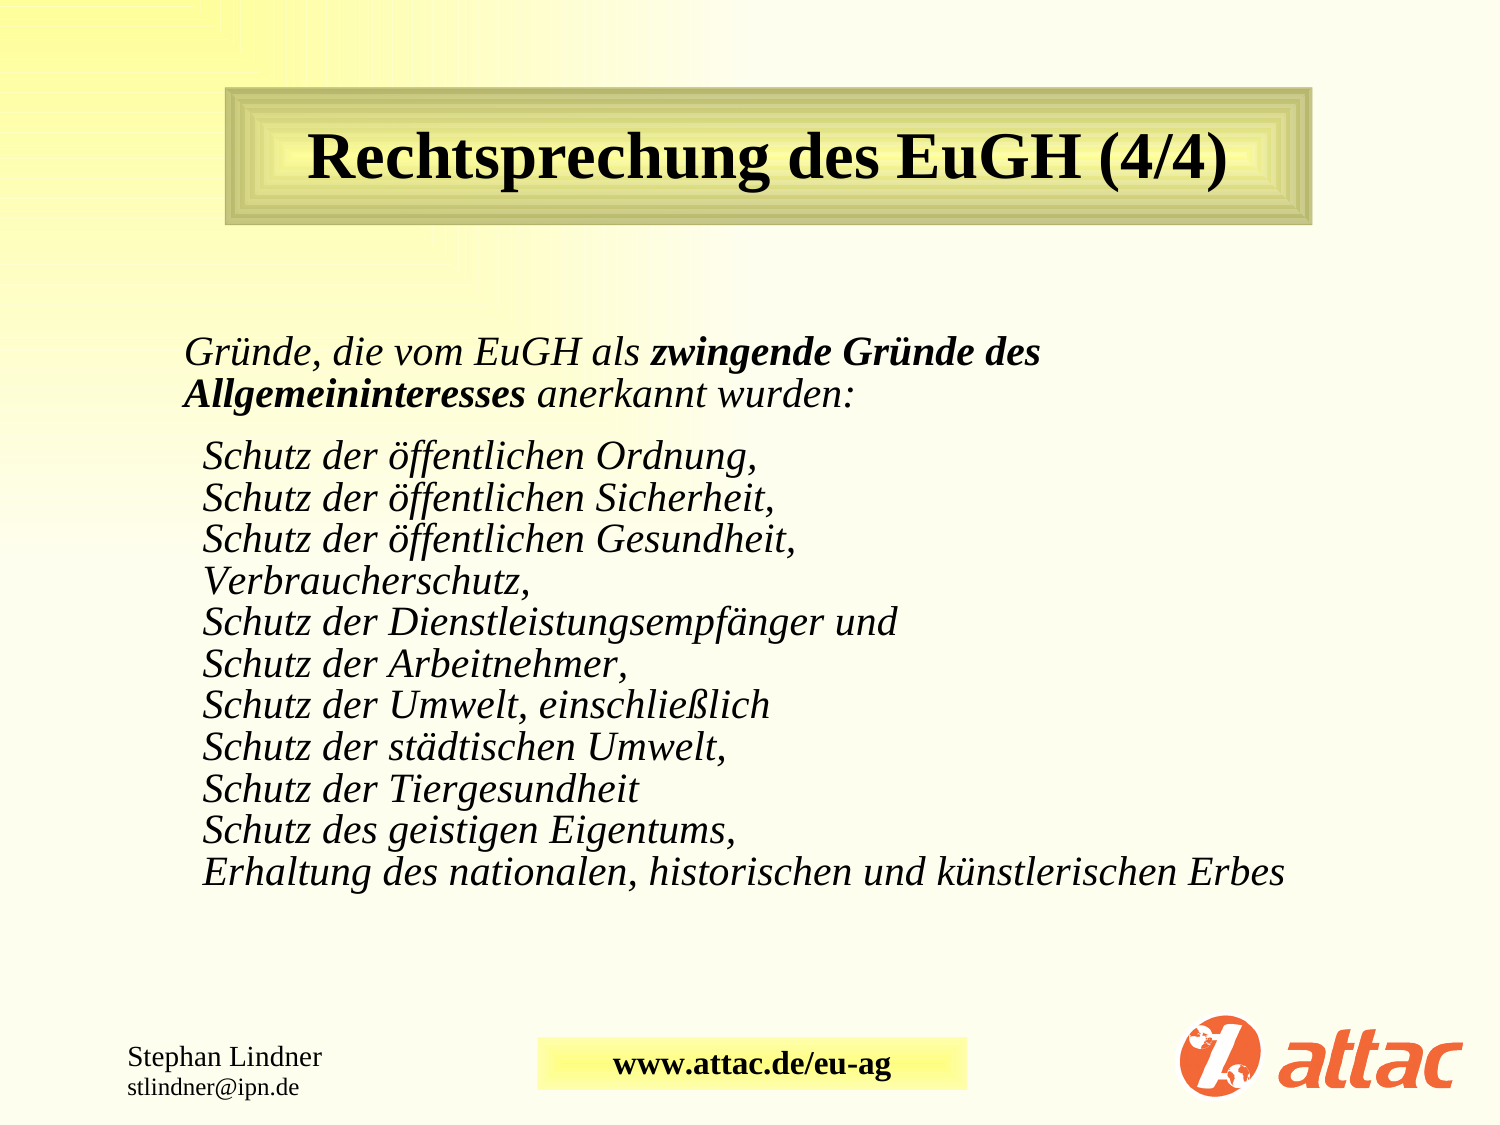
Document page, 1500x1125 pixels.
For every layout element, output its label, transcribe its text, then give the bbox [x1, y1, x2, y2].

text_box www.attac.de/eu-ag [537, 1037, 968, 1090]
list Gründe, die vom EuGH als zwingende Gründe des Allgemeininteresses anerkannt wurden: Schutz der öffentlichen Ordnung, Schutz der öffentlichen Sicherheit, Schutz der öffentlichen Gesundheit, Verbraucherschutz, Schutz der Dienstleistungsempfänger und Schutz der Arbeitnehmer, Schutz der Umwelt, einschließlich Schutz der städtischen Umwelt, Schutz der Tiergesundheit Schutz des geistigen Eigentums, Erhaltung des nationalen, historischen und künstlerischen Erbes [112, 324, 1388, 1001]
picture [1175, 1012, 1463, 1101]
title Rechtsprechung des EuGH (4/4) [224, 87, 1313, 226]
text_box Stephan Lindner stlindner@ipn.de [112, 1032, 338, 1109]
